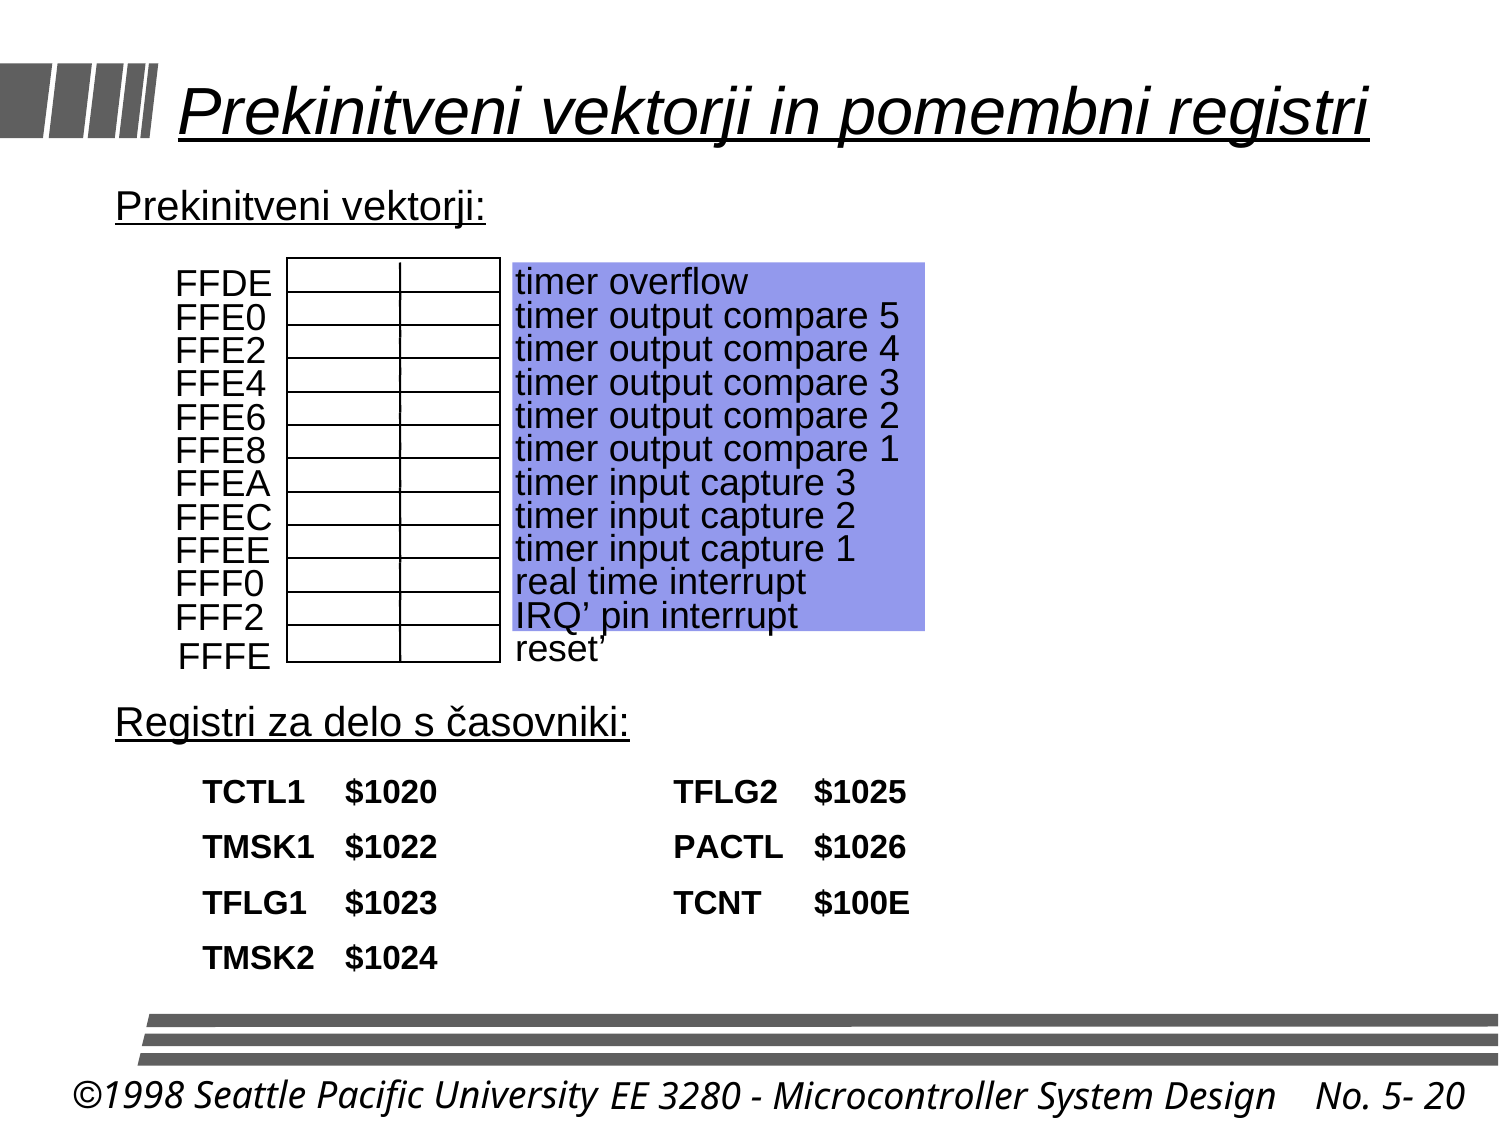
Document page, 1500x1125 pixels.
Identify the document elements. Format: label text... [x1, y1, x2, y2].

title Prekinitveni vektorji in pomembni registri [162, 60, 1498, 156]
text_box FFE0 [160, 285, 282, 318]
text_box timer output compare 4 [500, 316, 916, 349]
table_cell $1024 [330, 929, 659, 1004]
table_cell $1023 [330, 873, 659, 929]
text_box timer overflow [500, 249, 764, 283]
text_box timer output compare 1 [500, 416, 916, 478]
text_box FFE4 [160, 351, 282, 385]
text_box real time interrupt [500, 549, 822, 611]
text_box FFF2 [160, 585, 280, 646]
table_cell TFLG1 [188, 873, 330, 929]
text_box FFEC [160, 485, 288, 546]
text_box FFFE [162, 624, 287, 686]
text_box timer output compare 2 [500, 383, 916, 416]
text_box timer input capture 3 [500, 449, 872, 483]
text_box Prekinitveni vektorji: [99, 170, 576, 237]
text_box FFEA [253, 473, 262, 485]
table_cell [799, 929, 926, 1004]
text_box FFE2 [160, 318, 282, 351]
text_box FFF0 [160, 551, 280, 585]
text_box FFEE [160, 518, 286, 579]
text_box FFDE [160, 251, 288, 313]
table_cell $1022 [330, 818, 659, 873]
text_box FFEA [160, 451, 286, 485]
table_cell [659, 929, 799, 1004]
text_box FFDE [227, 273, 242, 285]
text_box FFE8 [160, 418, 282, 451]
text_box [764, 262, 925, 632]
text_box FFE6 [160, 385, 282, 418]
table_cell TMSK2 [188, 929, 330, 1004]
text_box FFE0 [250, 307, 261, 318]
table_header TFLG2 [659, 763, 799, 818]
table_header $1020 [330, 763, 659, 818]
text_box timer input capture 2 [500, 483, 872, 516]
table_cell TMSK1 [188, 818, 330, 873]
text_box timer output compare 5 [500, 283, 916, 316]
text_box Registri za delo s časovniki: [99, 687, 663, 754]
text_box timer output compare 3 [500, 349, 916, 383]
table_cell PACTL [659, 818, 799, 873]
text_box FFE8 [251, 439, 260, 448]
table_header $1025 [799, 763, 926, 818]
text_box timer input capture 1 [500, 516, 872, 578]
table_header TCTL1 [188, 763, 330, 818]
table_cell TCNT [659, 873, 799, 929]
table_cell $100E [799, 873, 926, 929]
table_cell $1026 [799, 818, 926, 873]
text_box IRQ’ pin interrupt [500, 583, 814, 644]
text_box FFF0 [248, 573, 259, 585]
text_box [287, 258, 500, 663]
text_box reset’ [500, 616, 622, 678]
